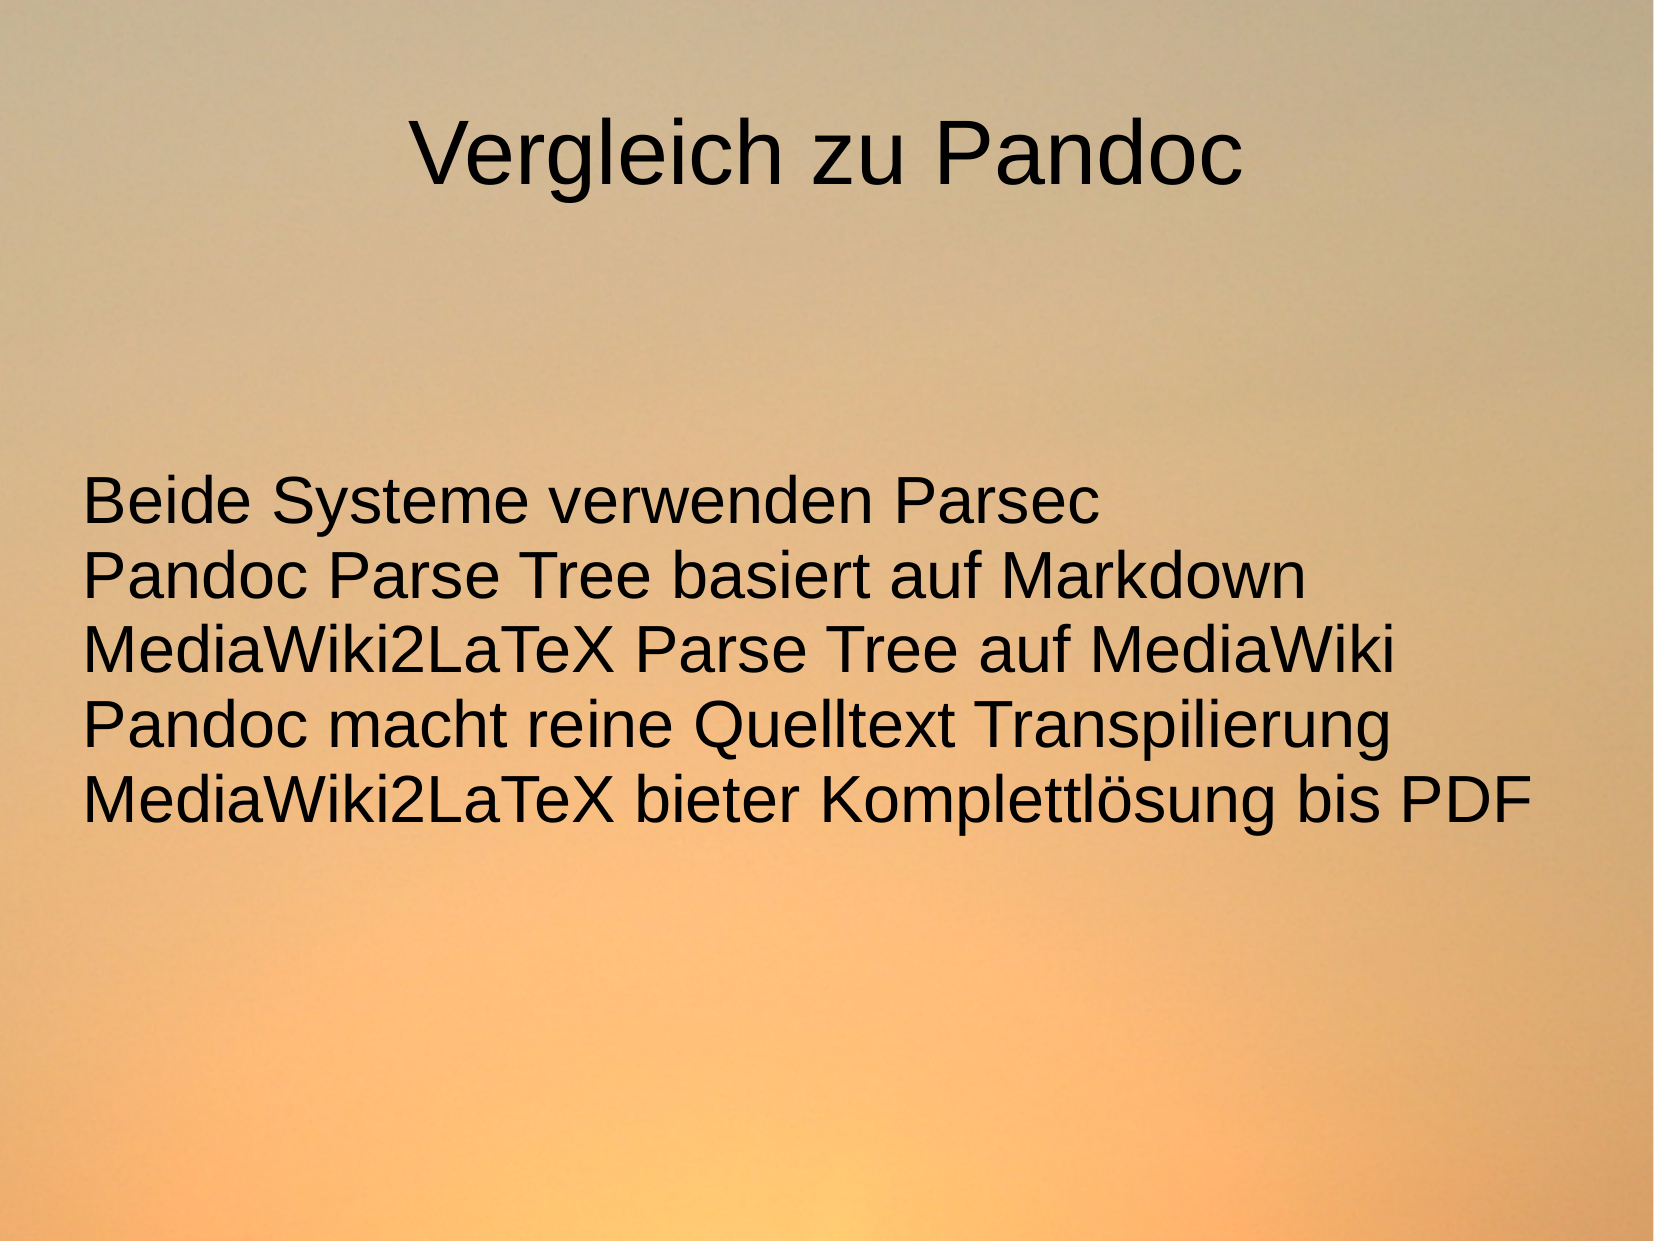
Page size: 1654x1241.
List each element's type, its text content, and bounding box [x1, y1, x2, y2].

title Vergleich zu Pandoc [82, 49, 1571, 257]
subtitle Beide Systeme verwenden Parsec Pandoc Parse Tree basiert auf Markdown MediaWiki2LaTeX Parse Tree auf MediaWiki Pandoc macht reine Quelltext Transpilierung MediaWiki2LaTeX bieter Komplettlösung bis PDF [82, 290, 1571, 1010]
picture [0, 0, 1654, 1241]
